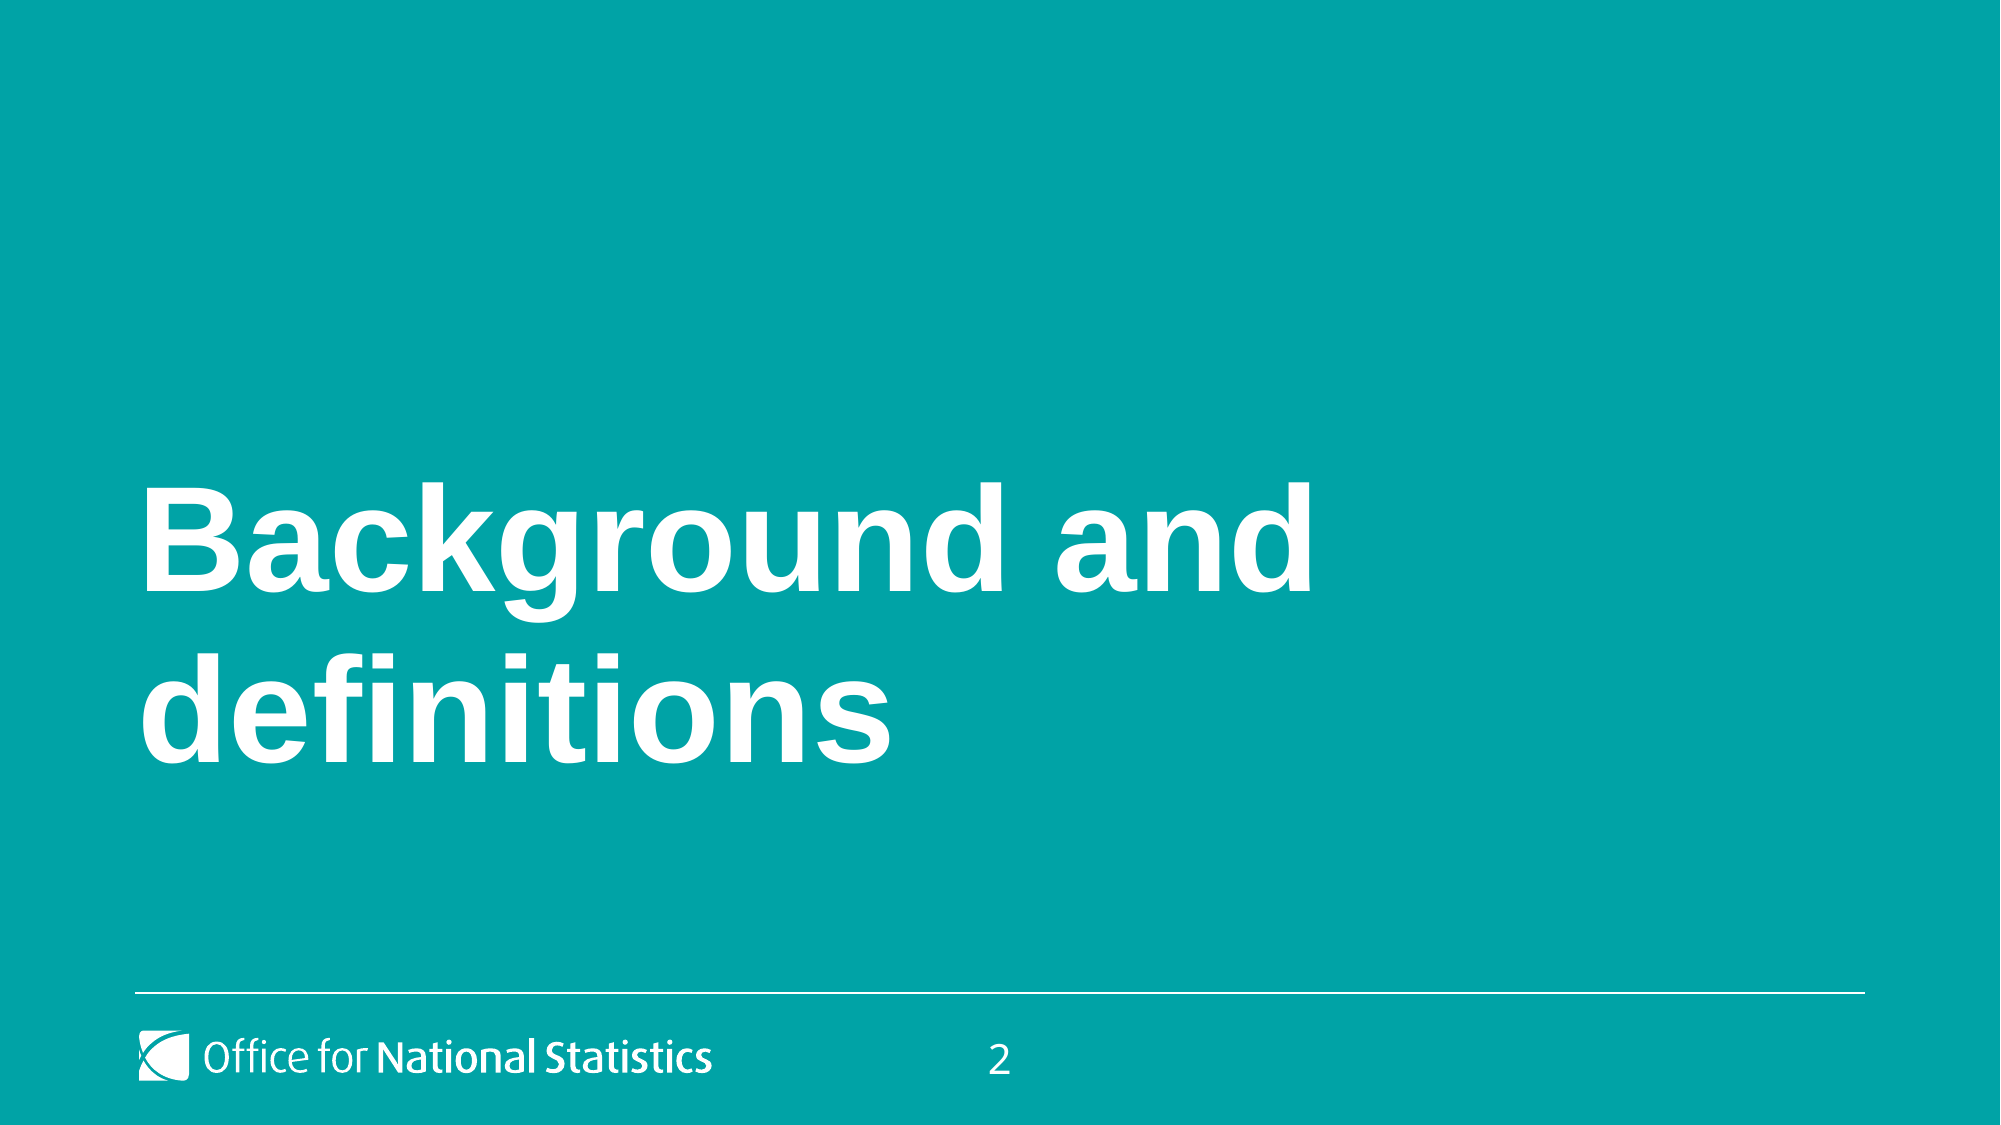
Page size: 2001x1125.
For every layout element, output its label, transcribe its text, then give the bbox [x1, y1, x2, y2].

title Background and definitions [137, 454, 1863, 800]
text_box 2 [764, 1025, 1236, 1086]
